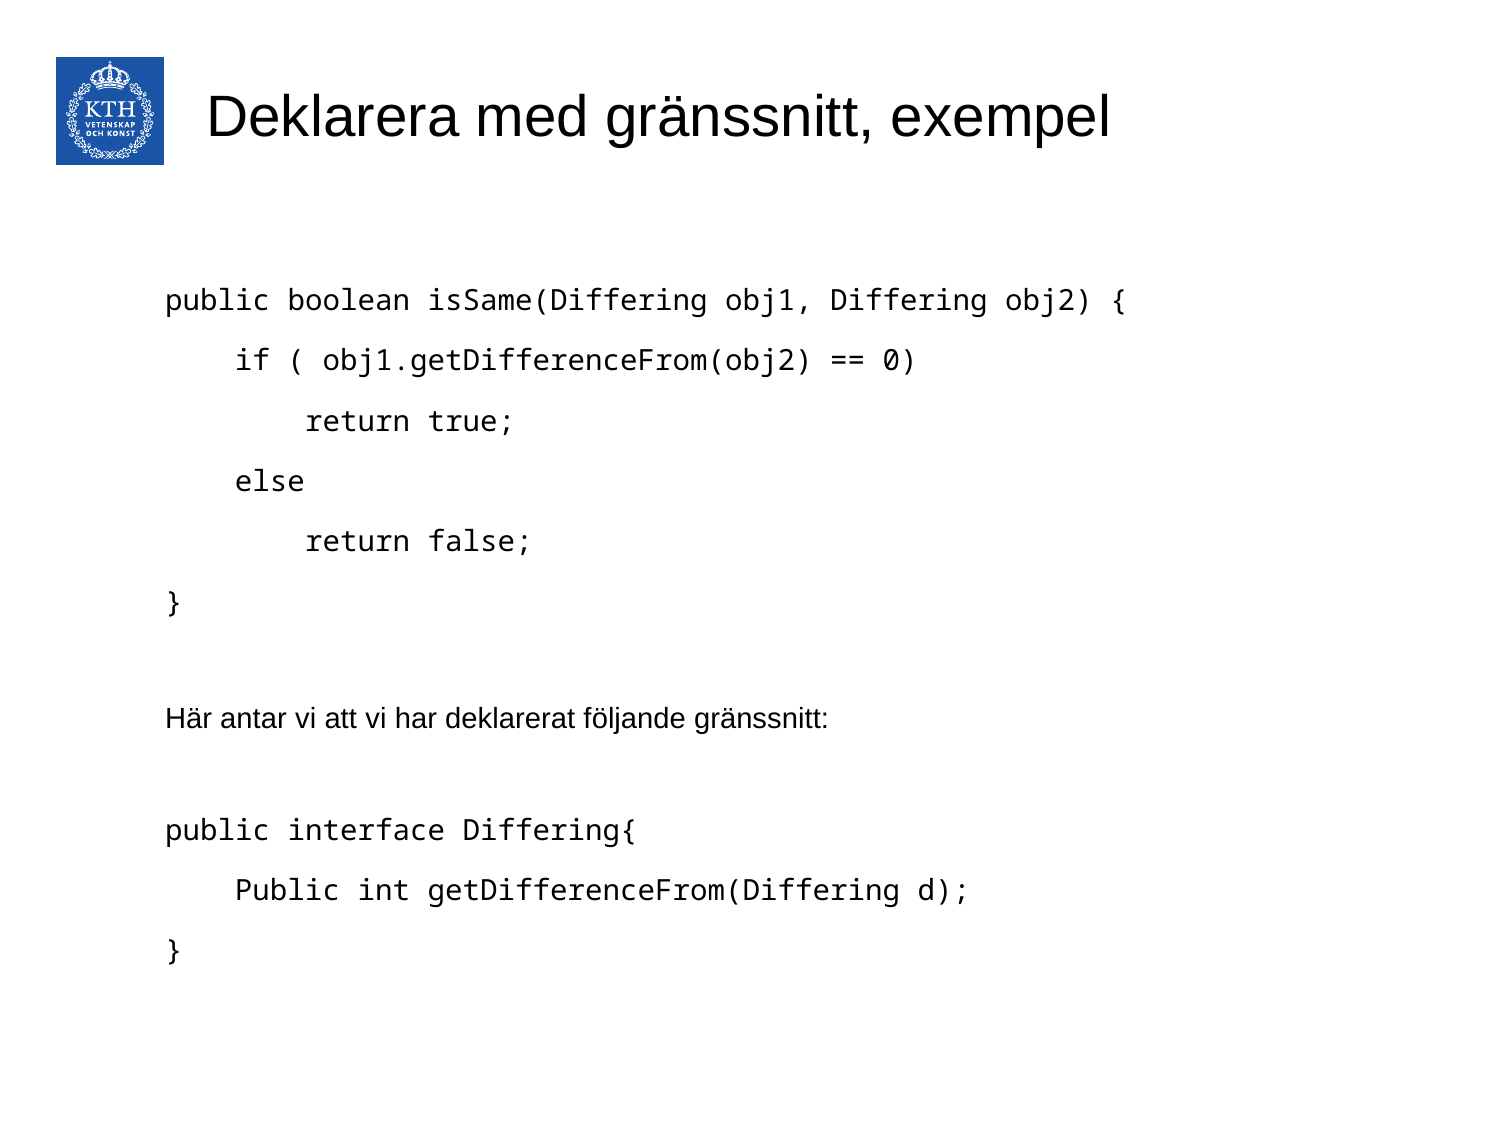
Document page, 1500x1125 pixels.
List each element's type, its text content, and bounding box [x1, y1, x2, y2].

list public boolean isSame(Differing obj1, Differing obj2) { if ( obj1.getDifferenceFrom(obj2) == 0) return true; else return false; } Här antar vi att vi har deklarerat följande gränssnitt: public interface Differing{ Public int getDifferenceFrom(Differing d); } [165, 278, 1381, 976]
title Deklarera med gränssnitt, exempel [206, 61, 1345, 171]
